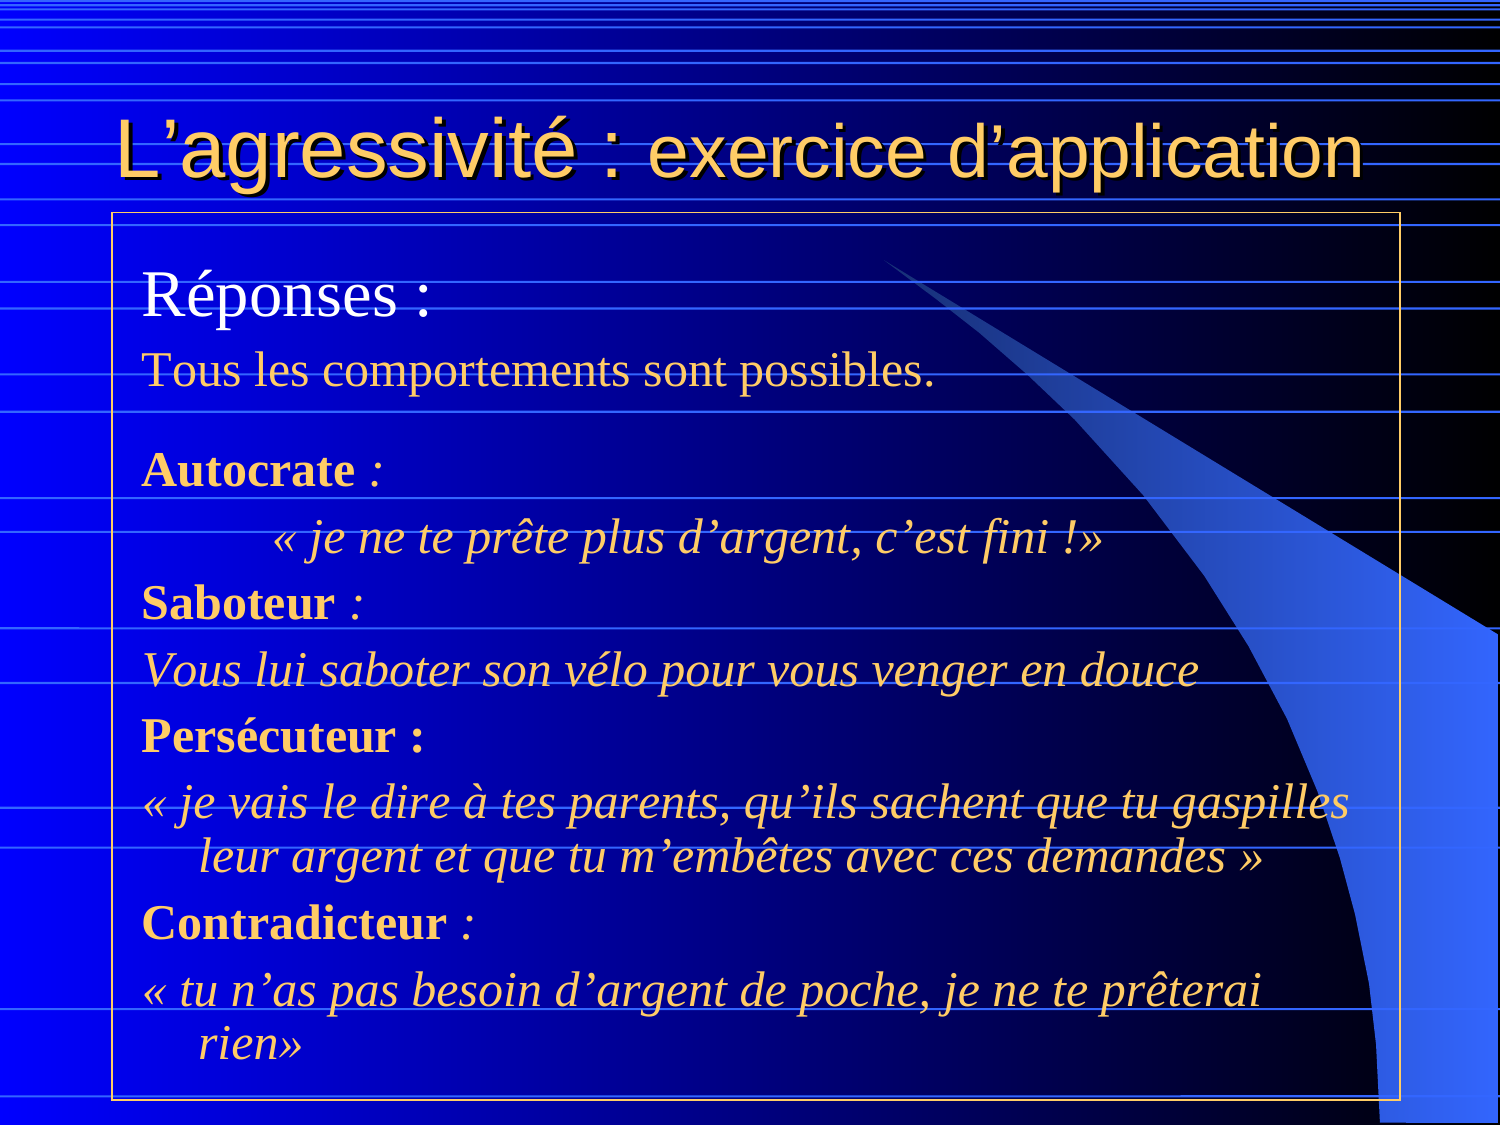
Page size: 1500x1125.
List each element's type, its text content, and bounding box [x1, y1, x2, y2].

list Réponses : Tous les comportements sont possibles. Autocrate : « je ne te prête plus d’argent, c’est fini !» Saboteur : Vous lui saboter son vélo pour vous venger en douce Persécuteur : « je vais le dire à tes parents, qu’ils sachent que tu gaspilles leur argent et que tu m’embêtes avec ces demandes » Contradicteur : « tu n’as pas besoin d’argent de poche, je ne te prêterai rien» [111, 212, 1400, 1100]
title L’agressivité : exercice d’application [99, 49, 1426, 238]
